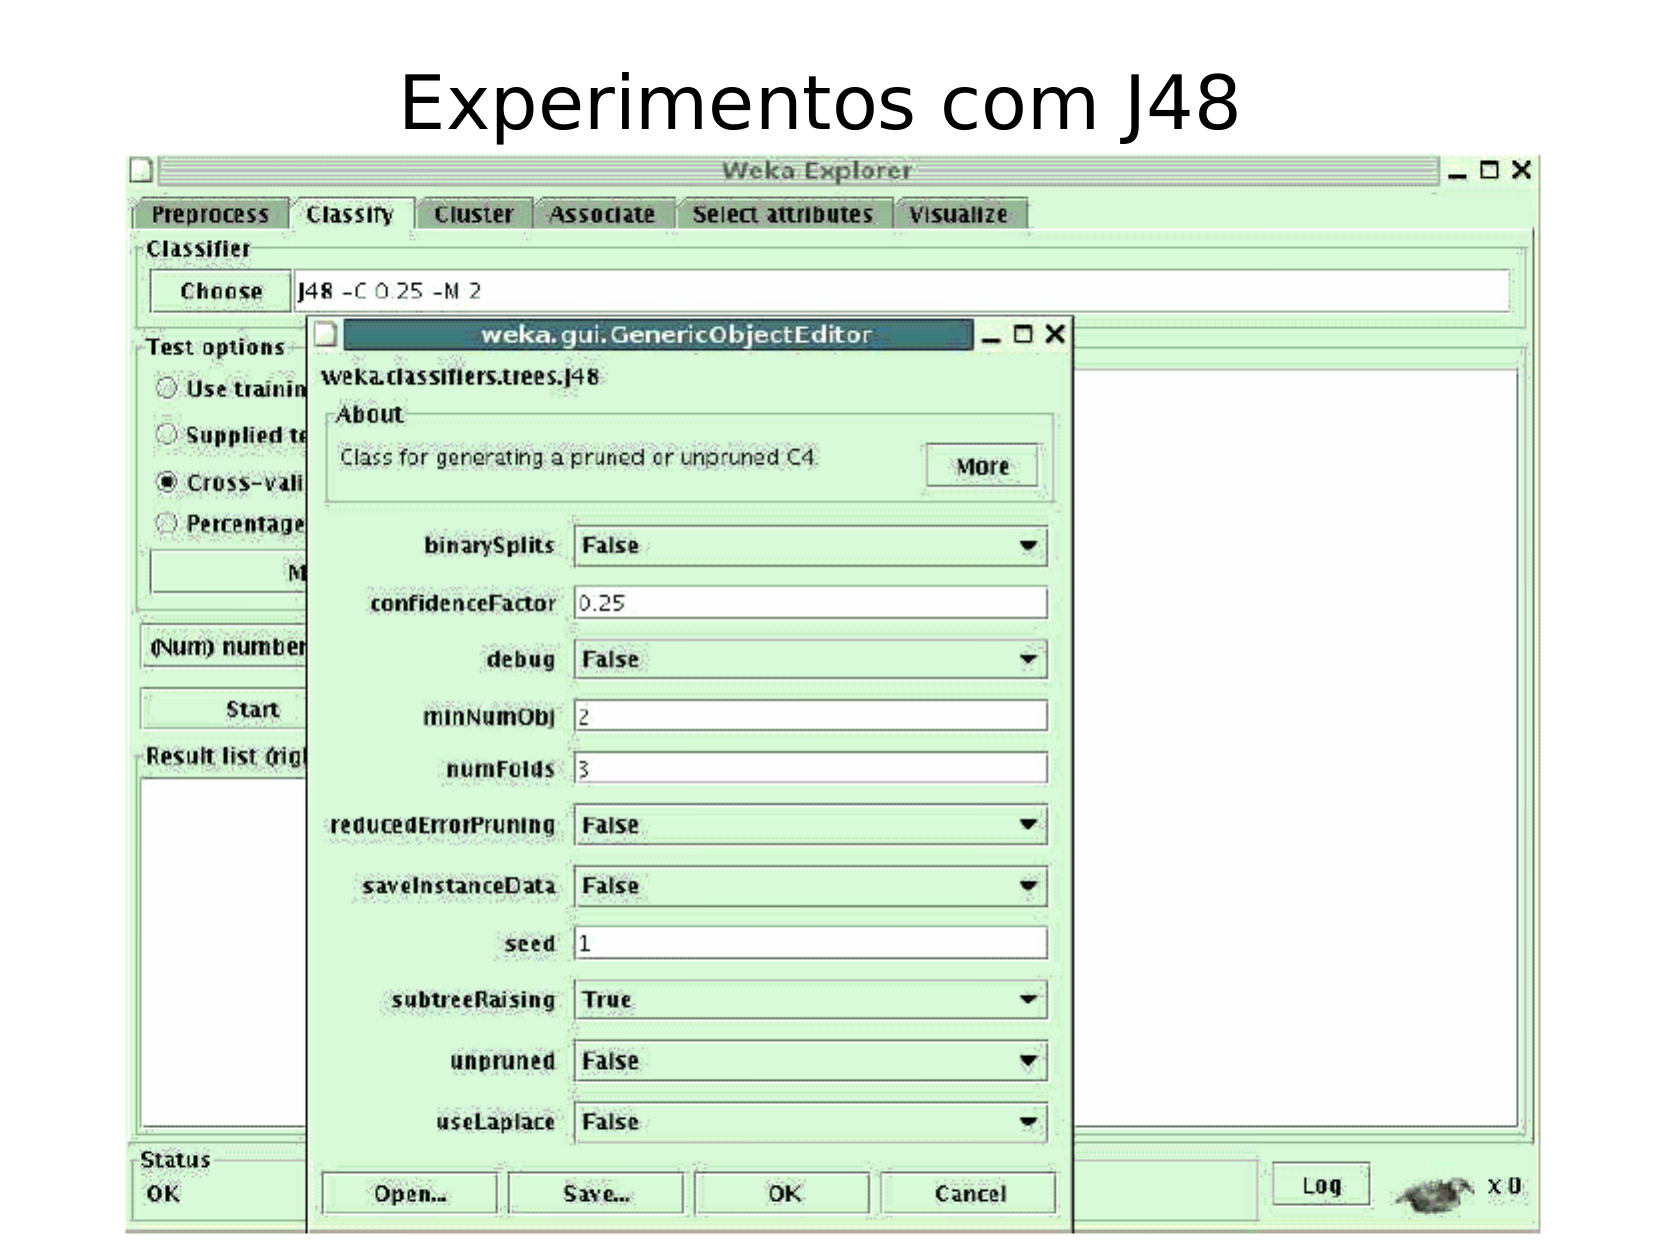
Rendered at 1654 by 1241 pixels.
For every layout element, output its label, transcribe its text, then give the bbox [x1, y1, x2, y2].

title Experimentos com J48 [76, 0, 1565, 208]
picture [118, 147, 1551, 1241]
